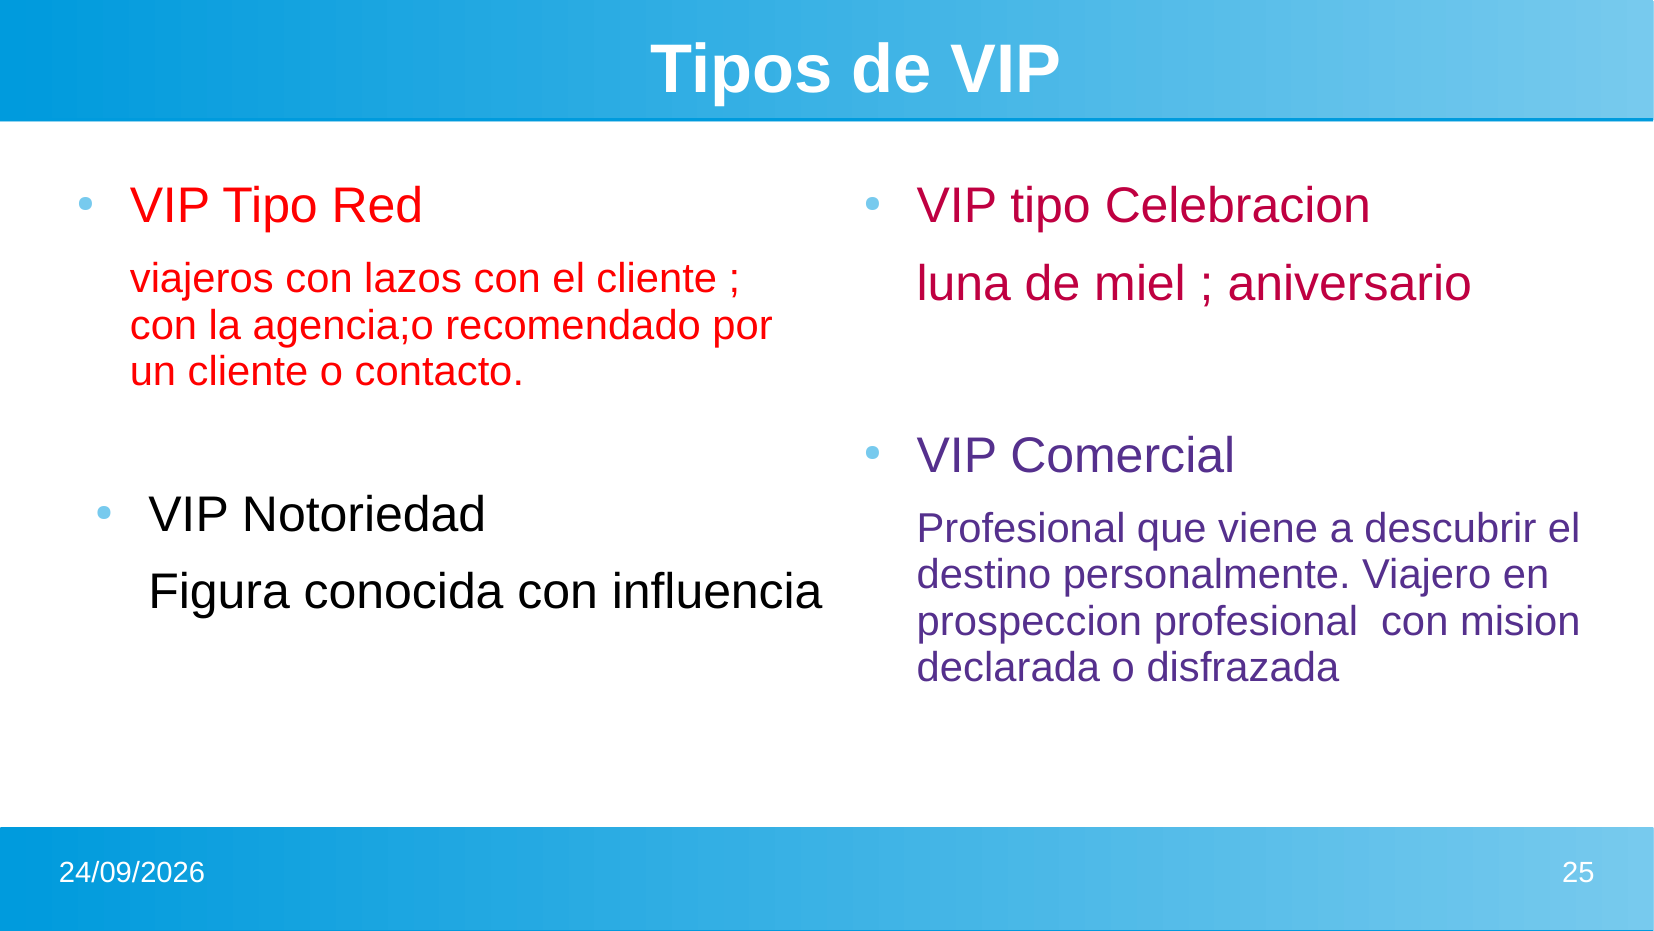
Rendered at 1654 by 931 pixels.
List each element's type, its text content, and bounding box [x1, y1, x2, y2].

list VIP Comercial Profesional que viene a descubrir el destino personalmente. Viajero en prospeccion profesional con mision declarada o disfrazada [845, 426, 1595, 709]
list VIP Notoriedad Figura conocida con influencia [77, 486, 827, 768]
list VIP Tipo Red viajeros con lazos con el cliente ; con la agencia;o recomendado por un cliente o contacto. [58, 177, 809, 459]
list VIP tipo Celebracion luna de miel ; aniversario [845, 177, 1595, 426]
title Tipos de VIP [88, 0, 1624, 138]
